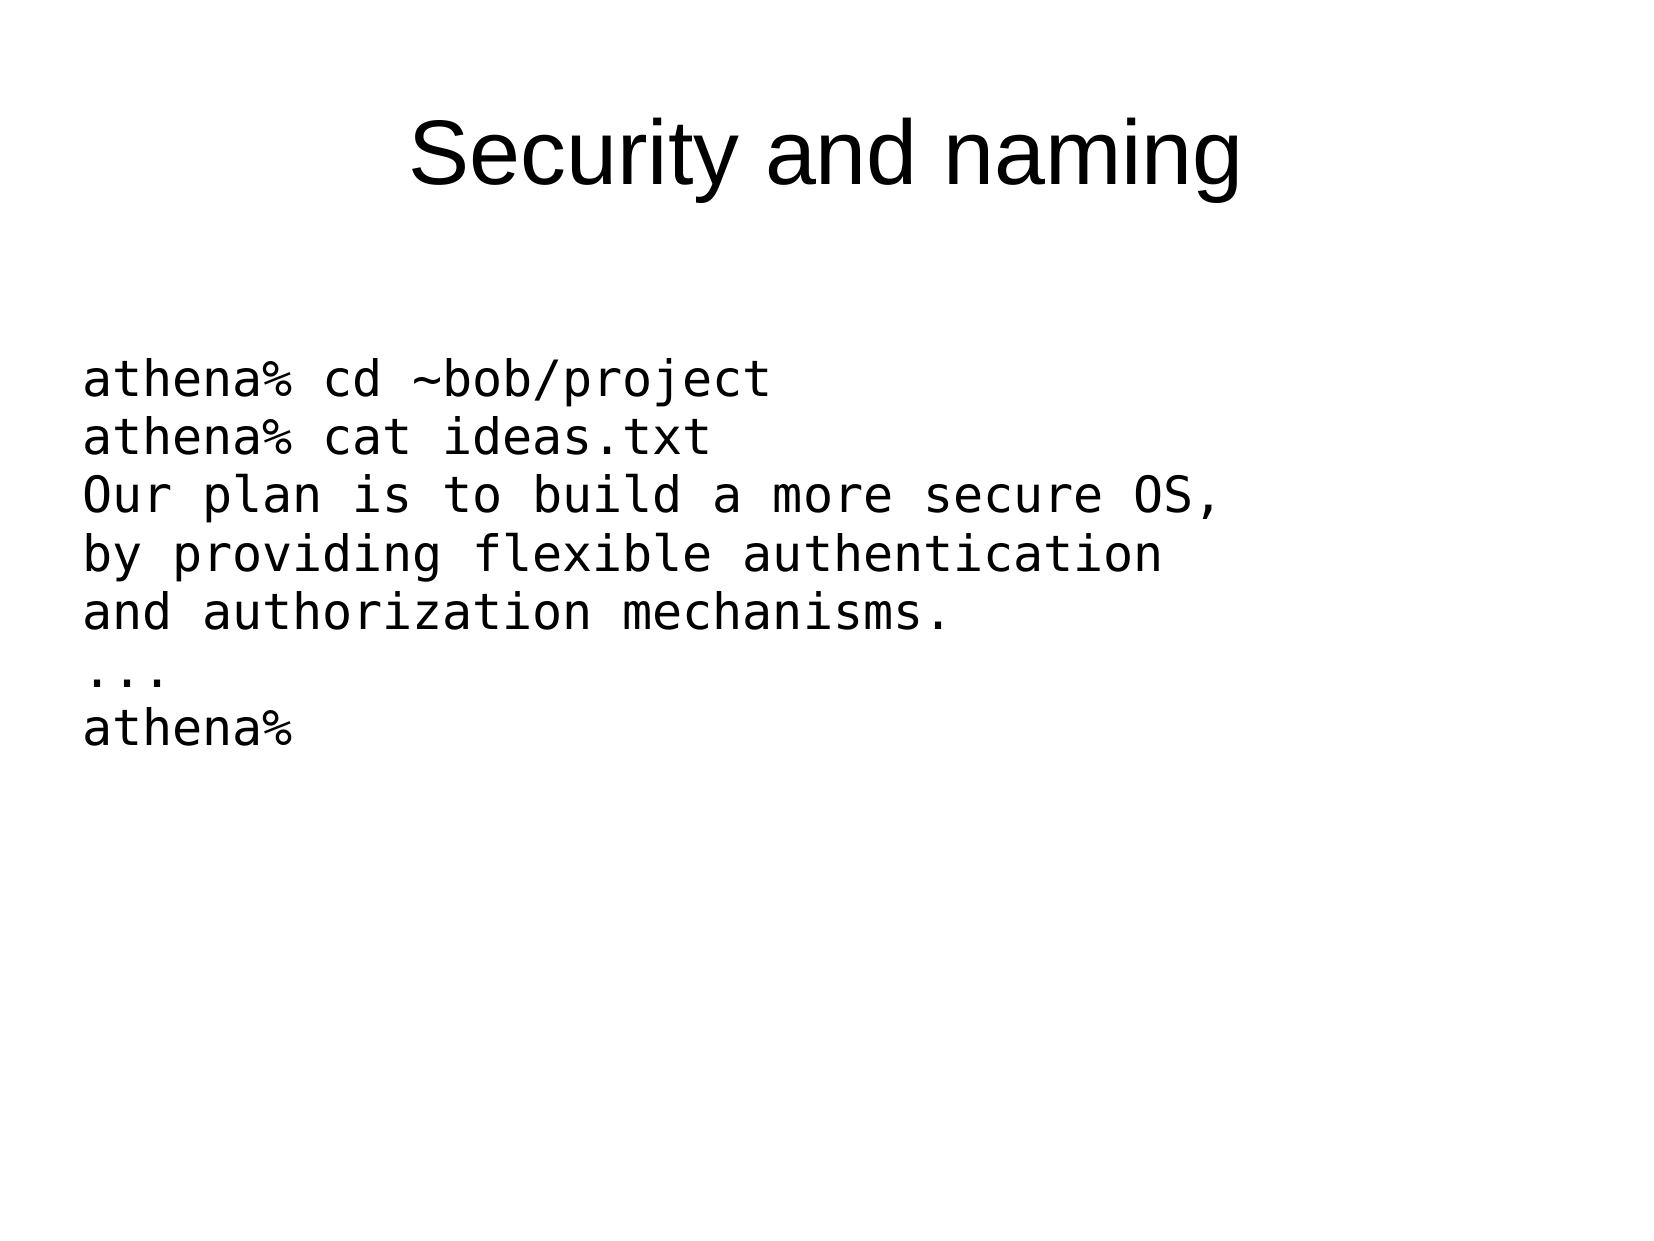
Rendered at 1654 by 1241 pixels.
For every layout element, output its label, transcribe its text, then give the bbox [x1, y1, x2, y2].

title Security and naming [82, 56, 1571, 250]
subtitle athena% cd ~bob/project athena% cat ideas.txt Our plan is to build a more secure OS, by providing flexible authentication and authorization mechanisms. ... athena% [82, 297, 1571, 1102]
